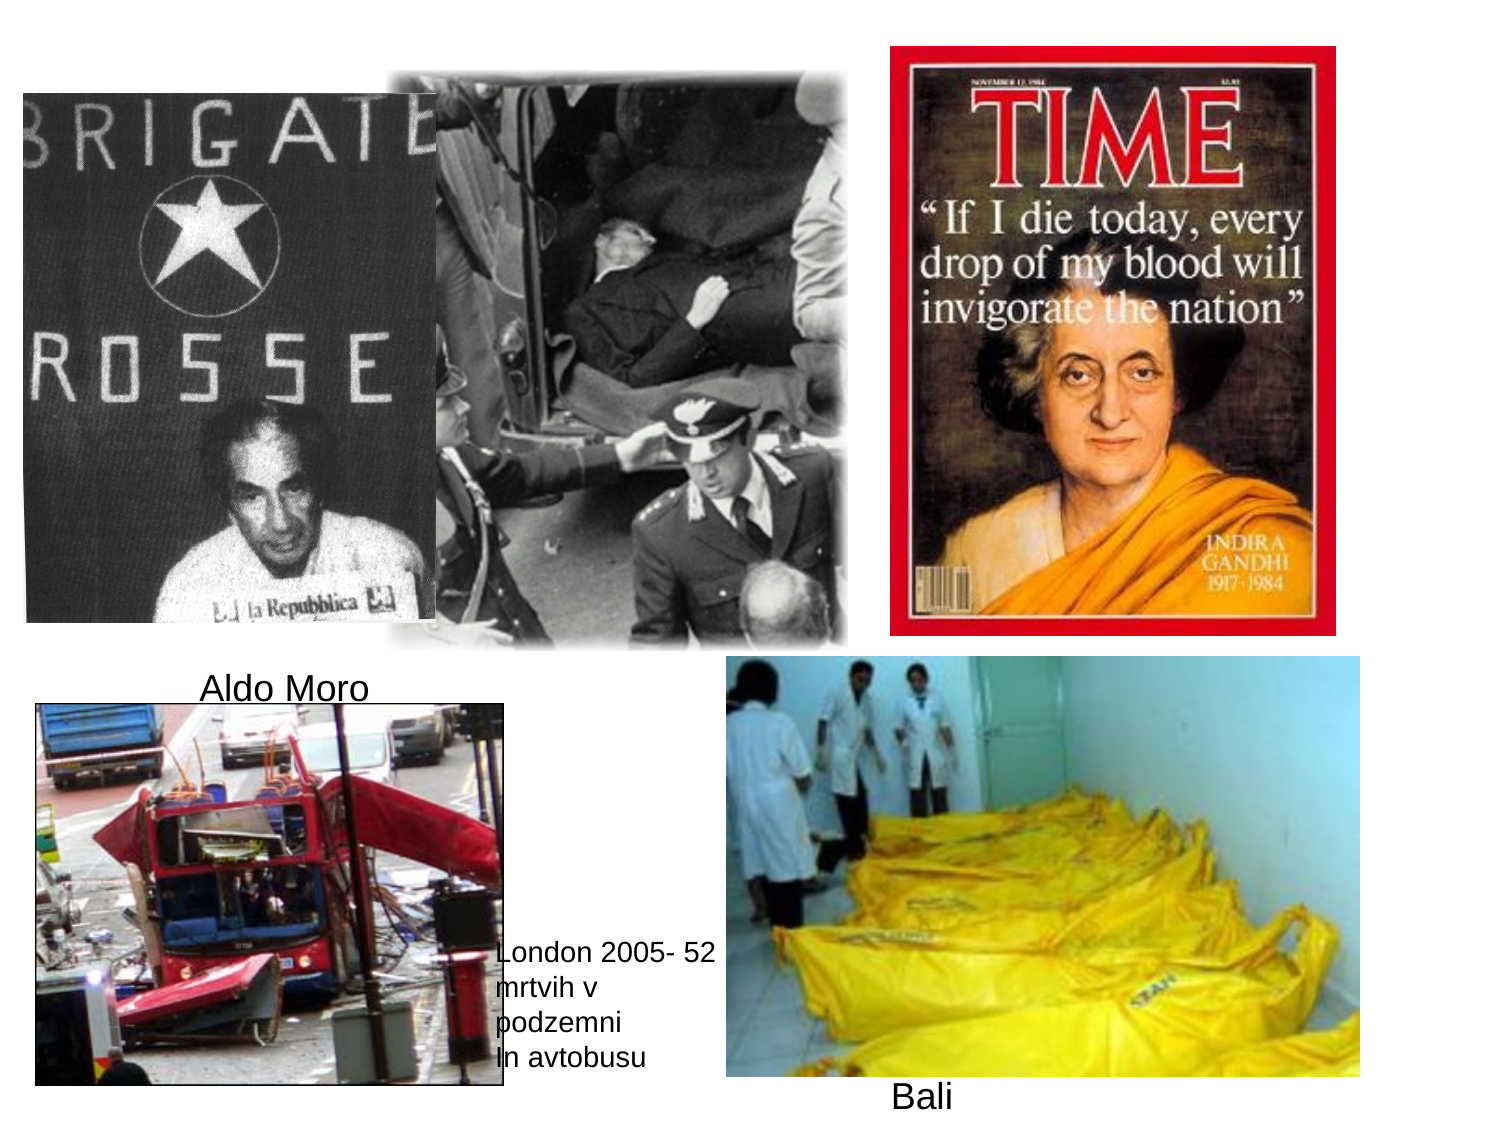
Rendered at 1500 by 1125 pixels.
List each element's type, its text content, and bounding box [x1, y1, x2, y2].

picture [726, 656, 1360, 1078]
picture [23, 70, 848, 652]
picture [35, 703, 504, 1086]
picture [890, 46, 1336, 636]
text_box Bali [876, 1064, 968, 1125]
text_box London 2005- 52 mrtvih v podzemni In avtobusu [480, 925, 748, 1125]
text_box Aldo Moro [184, 656, 385, 703]
